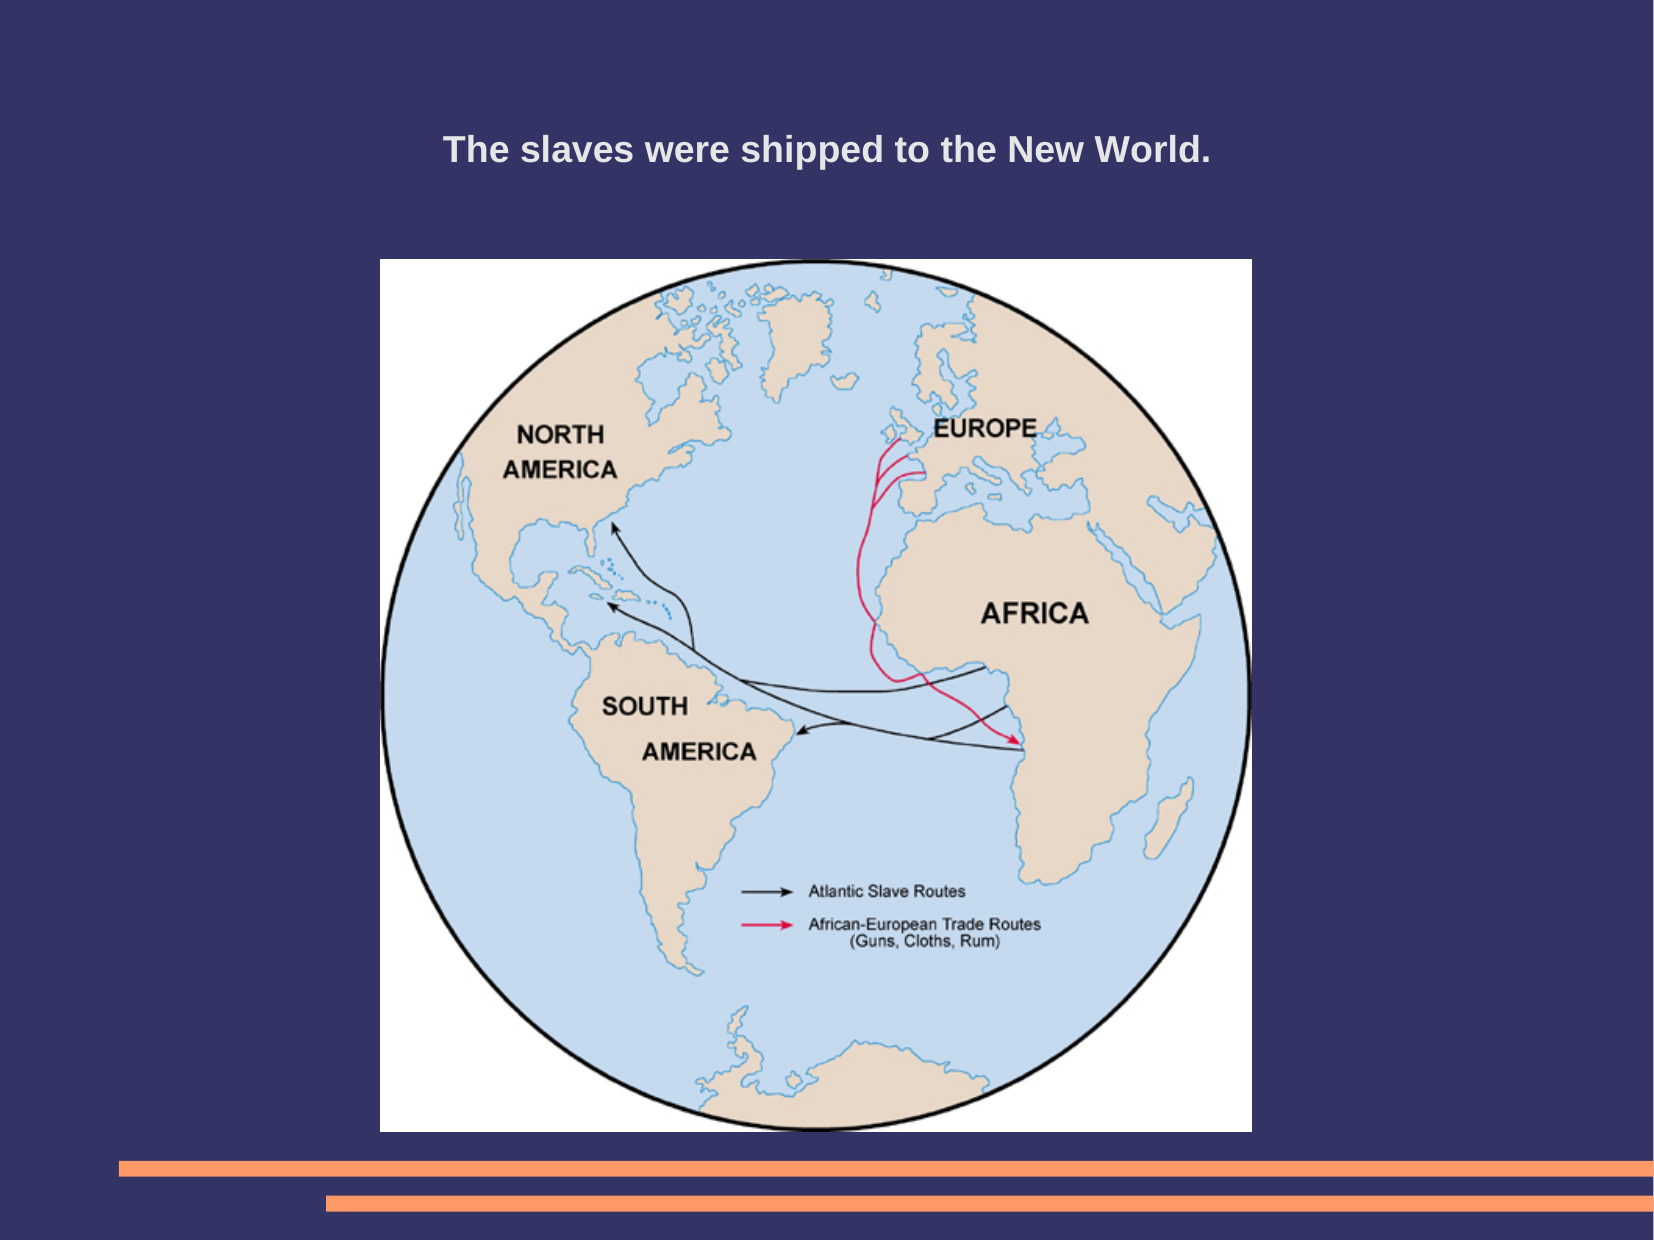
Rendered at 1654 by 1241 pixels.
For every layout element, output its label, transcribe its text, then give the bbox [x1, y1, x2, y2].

picture [380, 259, 1252, 1132]
title The slaves were shipped to the New World. [121, 46, 1534, 254]
